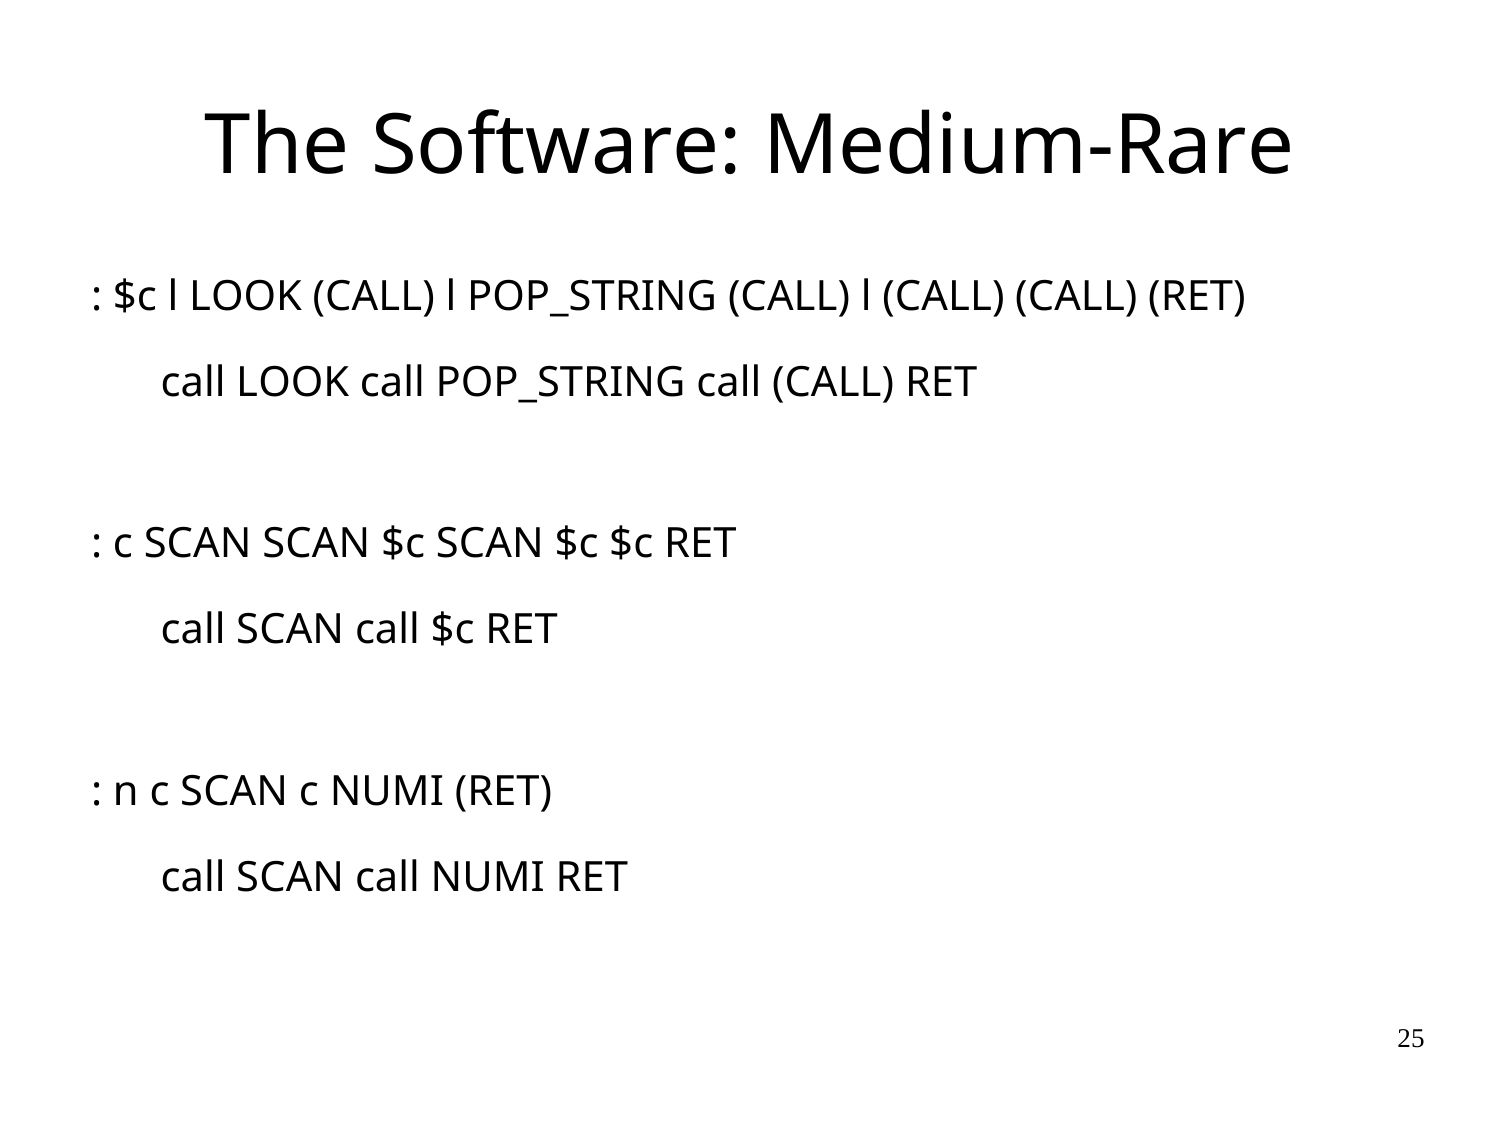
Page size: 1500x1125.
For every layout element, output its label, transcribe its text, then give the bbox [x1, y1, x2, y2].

list : $c l LOOK (CALL) l POP_STRING (CALL) l (CALL) (CALL) (RET) call LOOK call POP_STRING call (CALL) RET : c SCAN SCAN $c SCAN $c $c RET call SCAN call $c RET : n c SCAN c NUMI (RET) call SCAN call NUMI RET [75, 263, 1426, 847]
title The Software: Medium-Rare [75, 86, 1426, 191]
